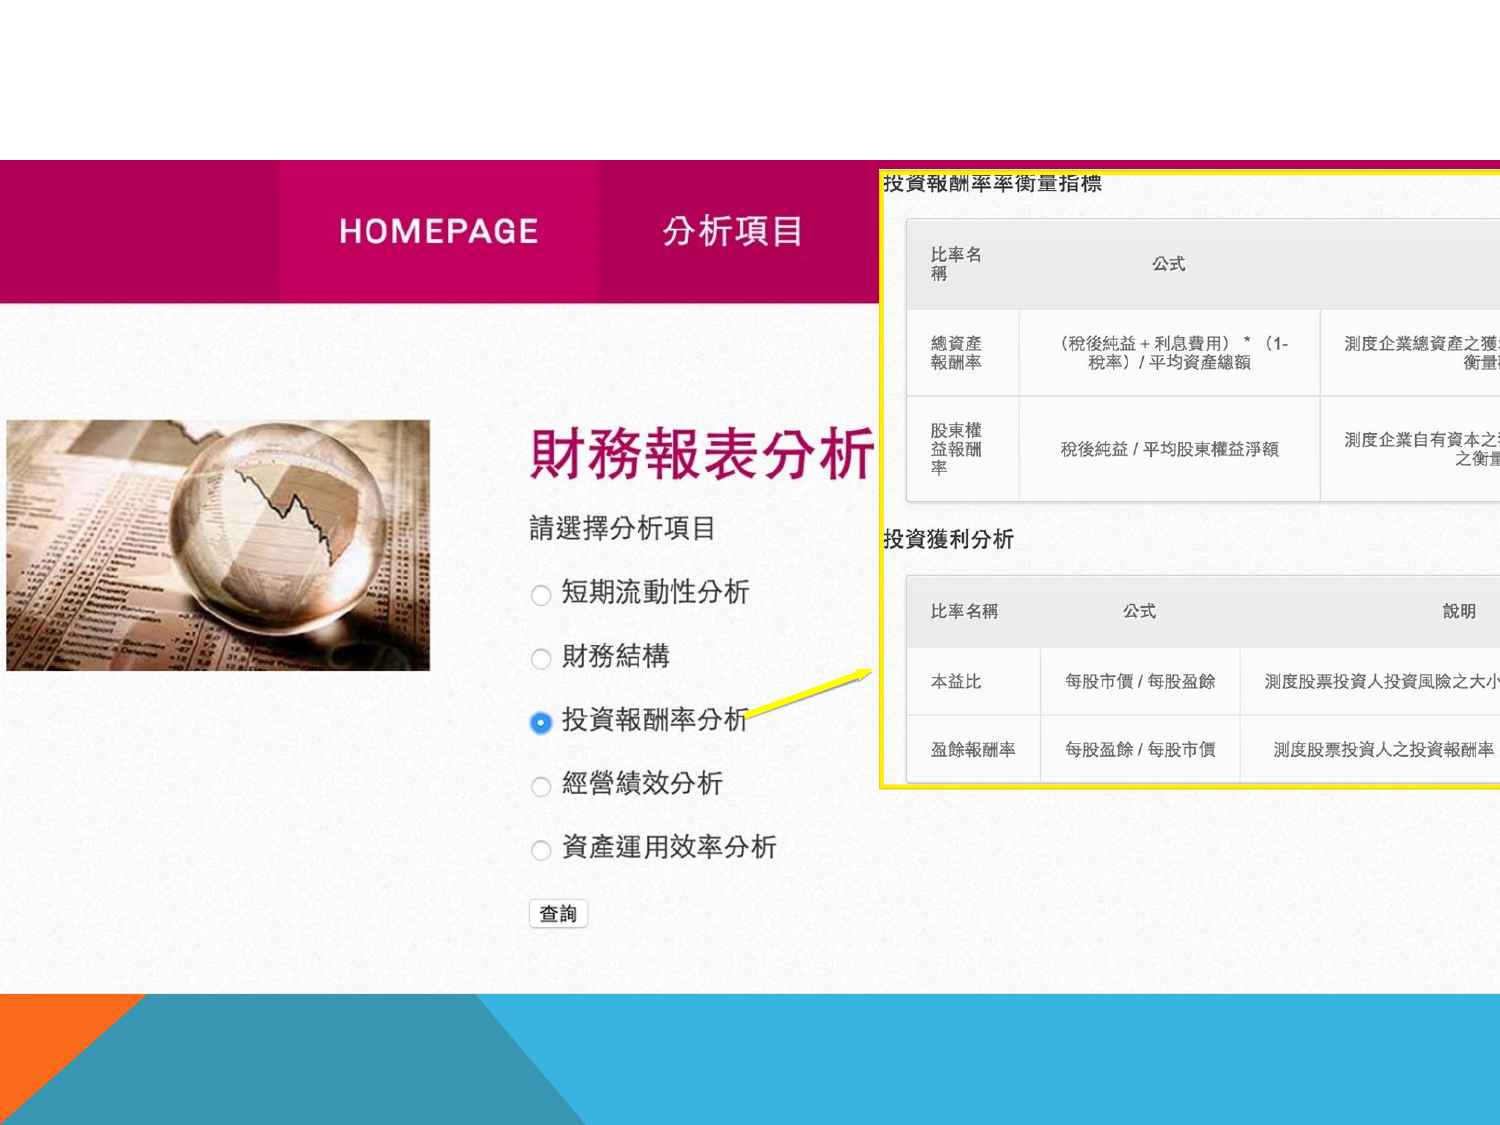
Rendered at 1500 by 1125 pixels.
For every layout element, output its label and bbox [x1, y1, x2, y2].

picture [0, 160, 1500, 994]
